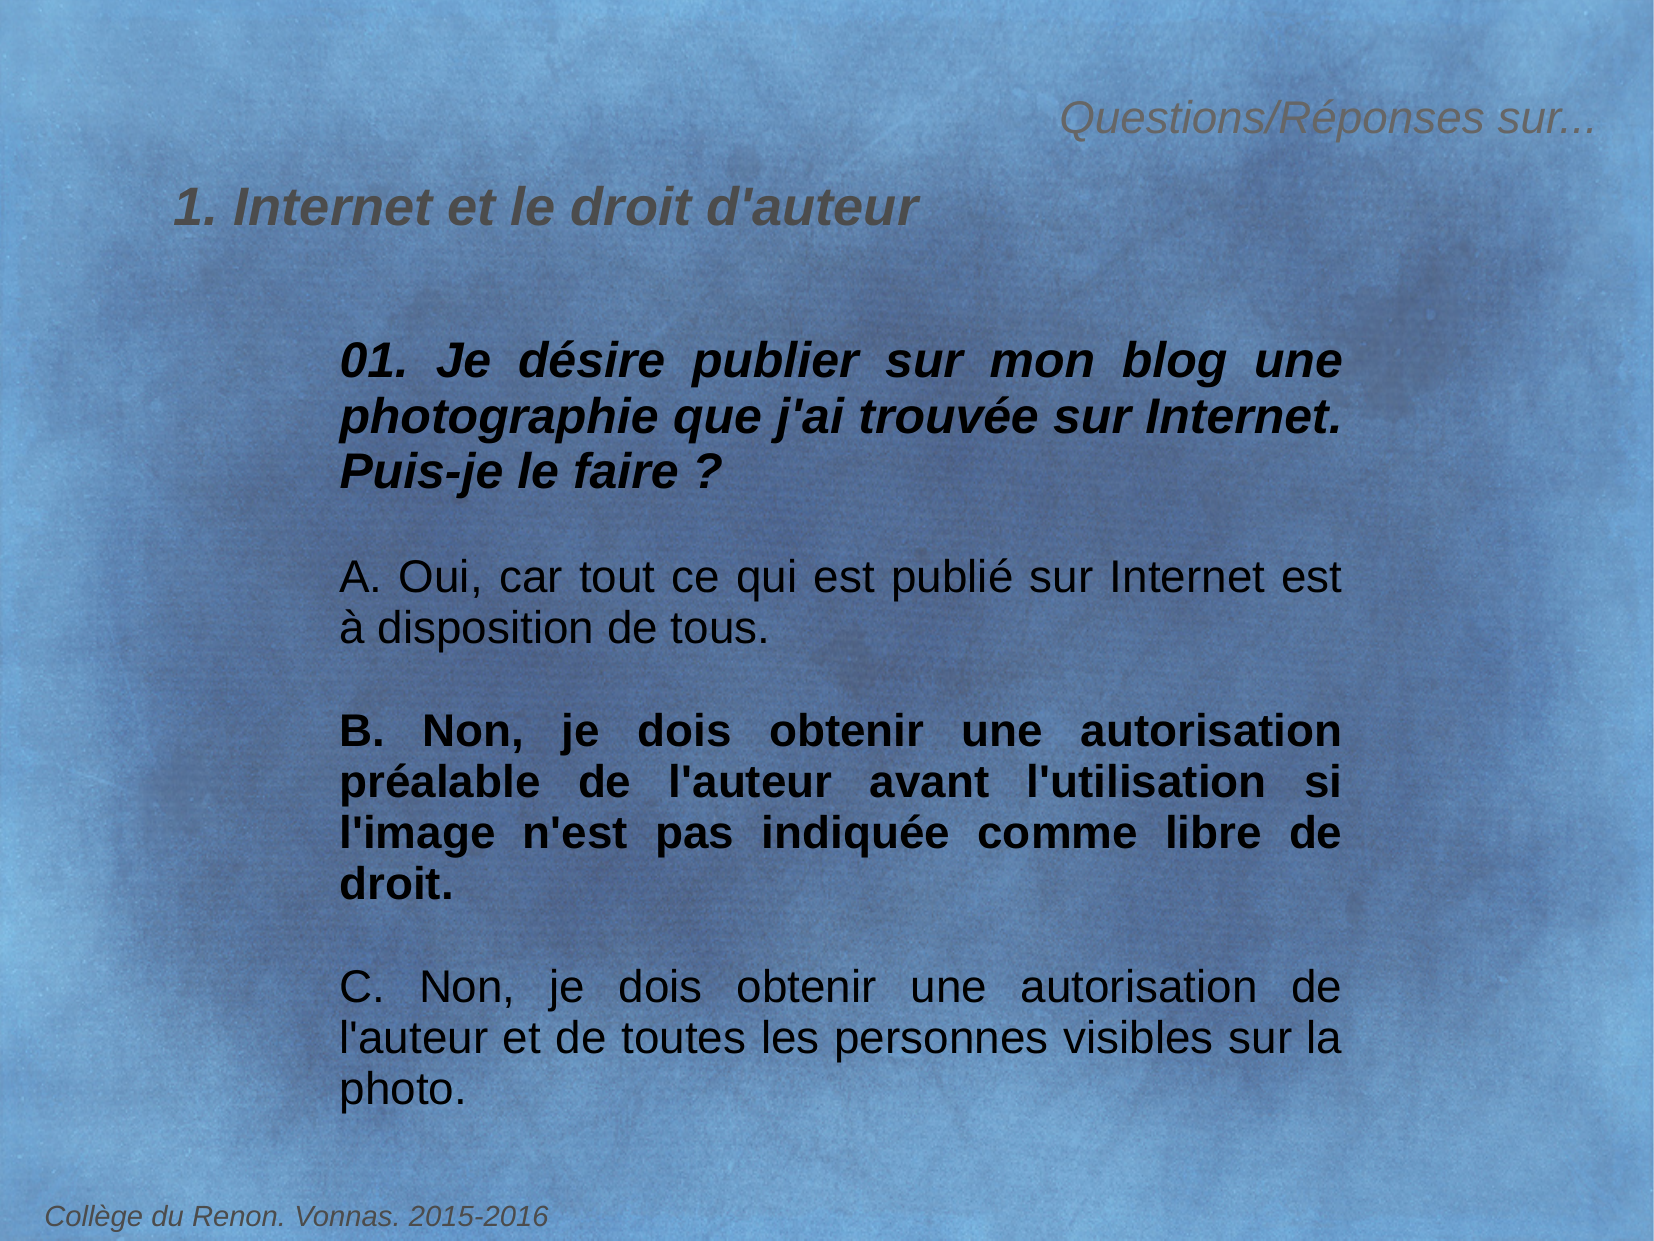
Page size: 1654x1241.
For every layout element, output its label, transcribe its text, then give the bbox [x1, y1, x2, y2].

title 1. Internet et le droit d'auteur [59, 147, 1034, 266]
picture [0, 0, 1654, 1241]
title Questions/Réponses sur... [1003, 59, 1654, 178]
text_box 01. Je désire publier sur mon blog une photographie que j'ai trouvée sur Internet. Puis-je le faire ? A. Oui, car tout ce qui est publié sur Internet est à disposition de tous. B. Non, je dois obtenir une autorisation préalable de l'auteur avant l'utilisation si l'image n'est pas indiquée comme libre de droit. C. Non, je dois obtenir une autorisation de l'auteur et de toutes les personnes visibles sur la photo. [324, 324, 1359, 1182]
text_box Collège du Renon. Vonnas. 2015-2016 [29, 1192, 858, 1241]
